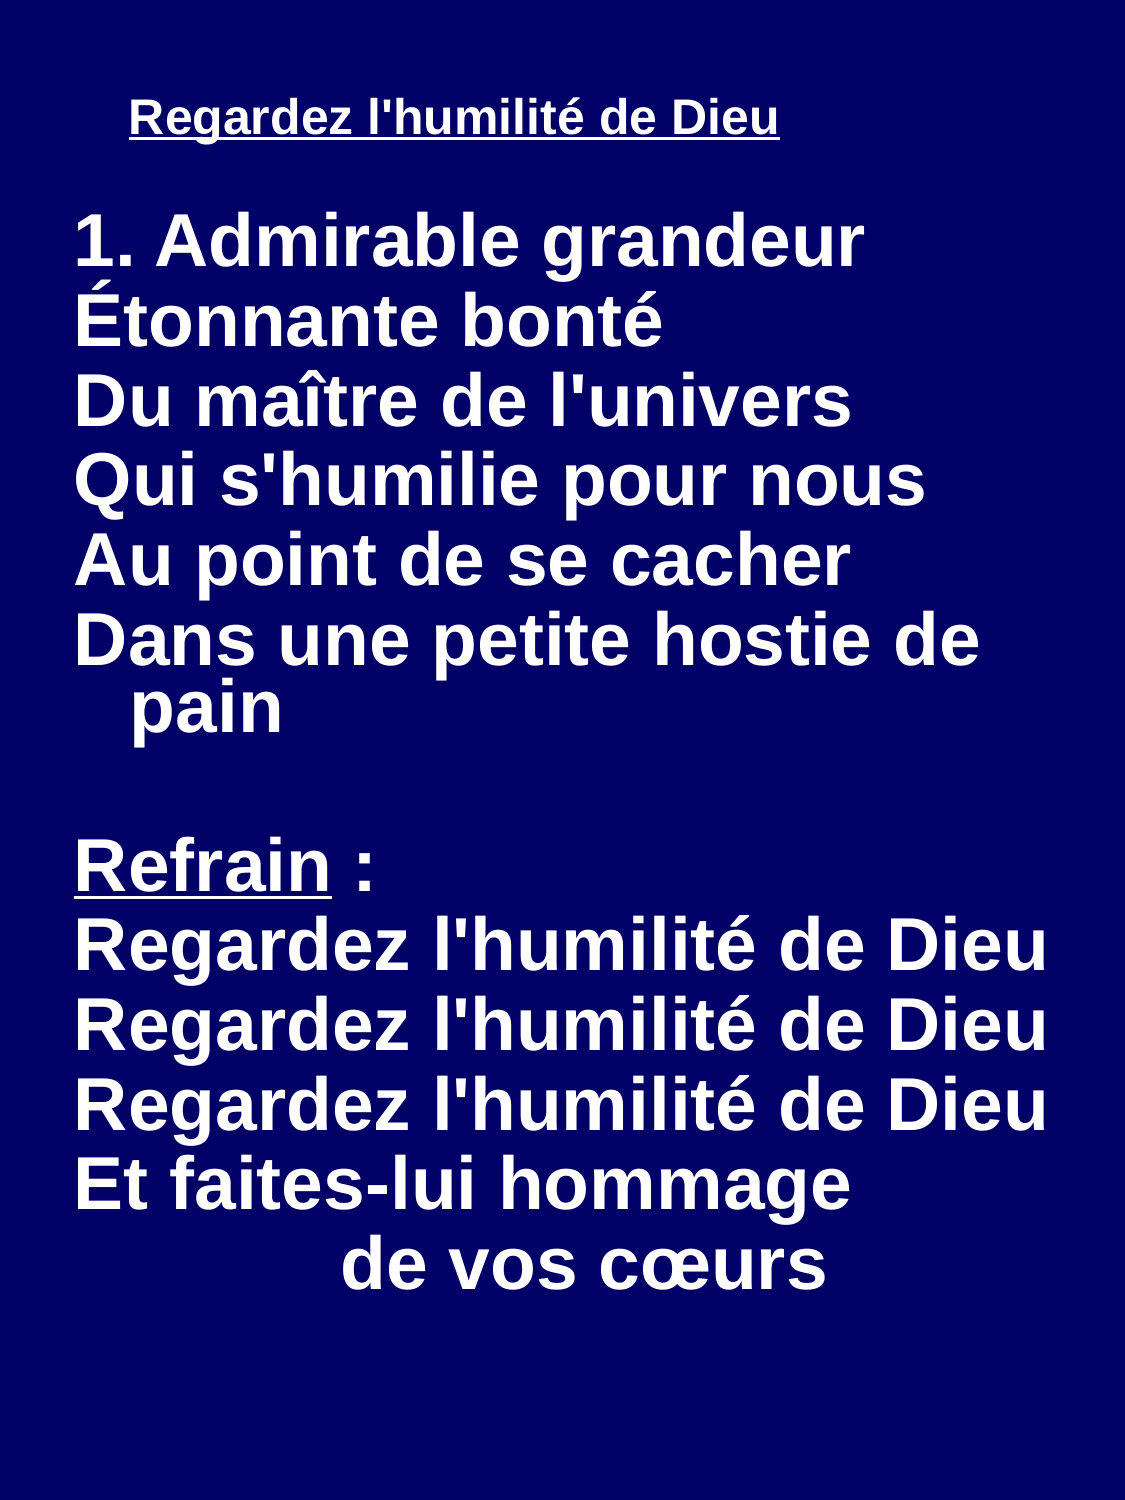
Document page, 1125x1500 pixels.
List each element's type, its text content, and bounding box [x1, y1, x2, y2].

text_box Regardez l'humilité de Dieu 1. Admirable grandeur Étonnante bonté Du maître de l'univers Qui s'humilie pour nous Au point de se cacher Dans une petite hostie de pain Refrain : Regardez l'humilité de Dieu Regardez l'humilité de Dieu Regardez l'humilité de Dieu Et faites-lui hommage de vos cœurs [59, 35, 1110, 1441]
